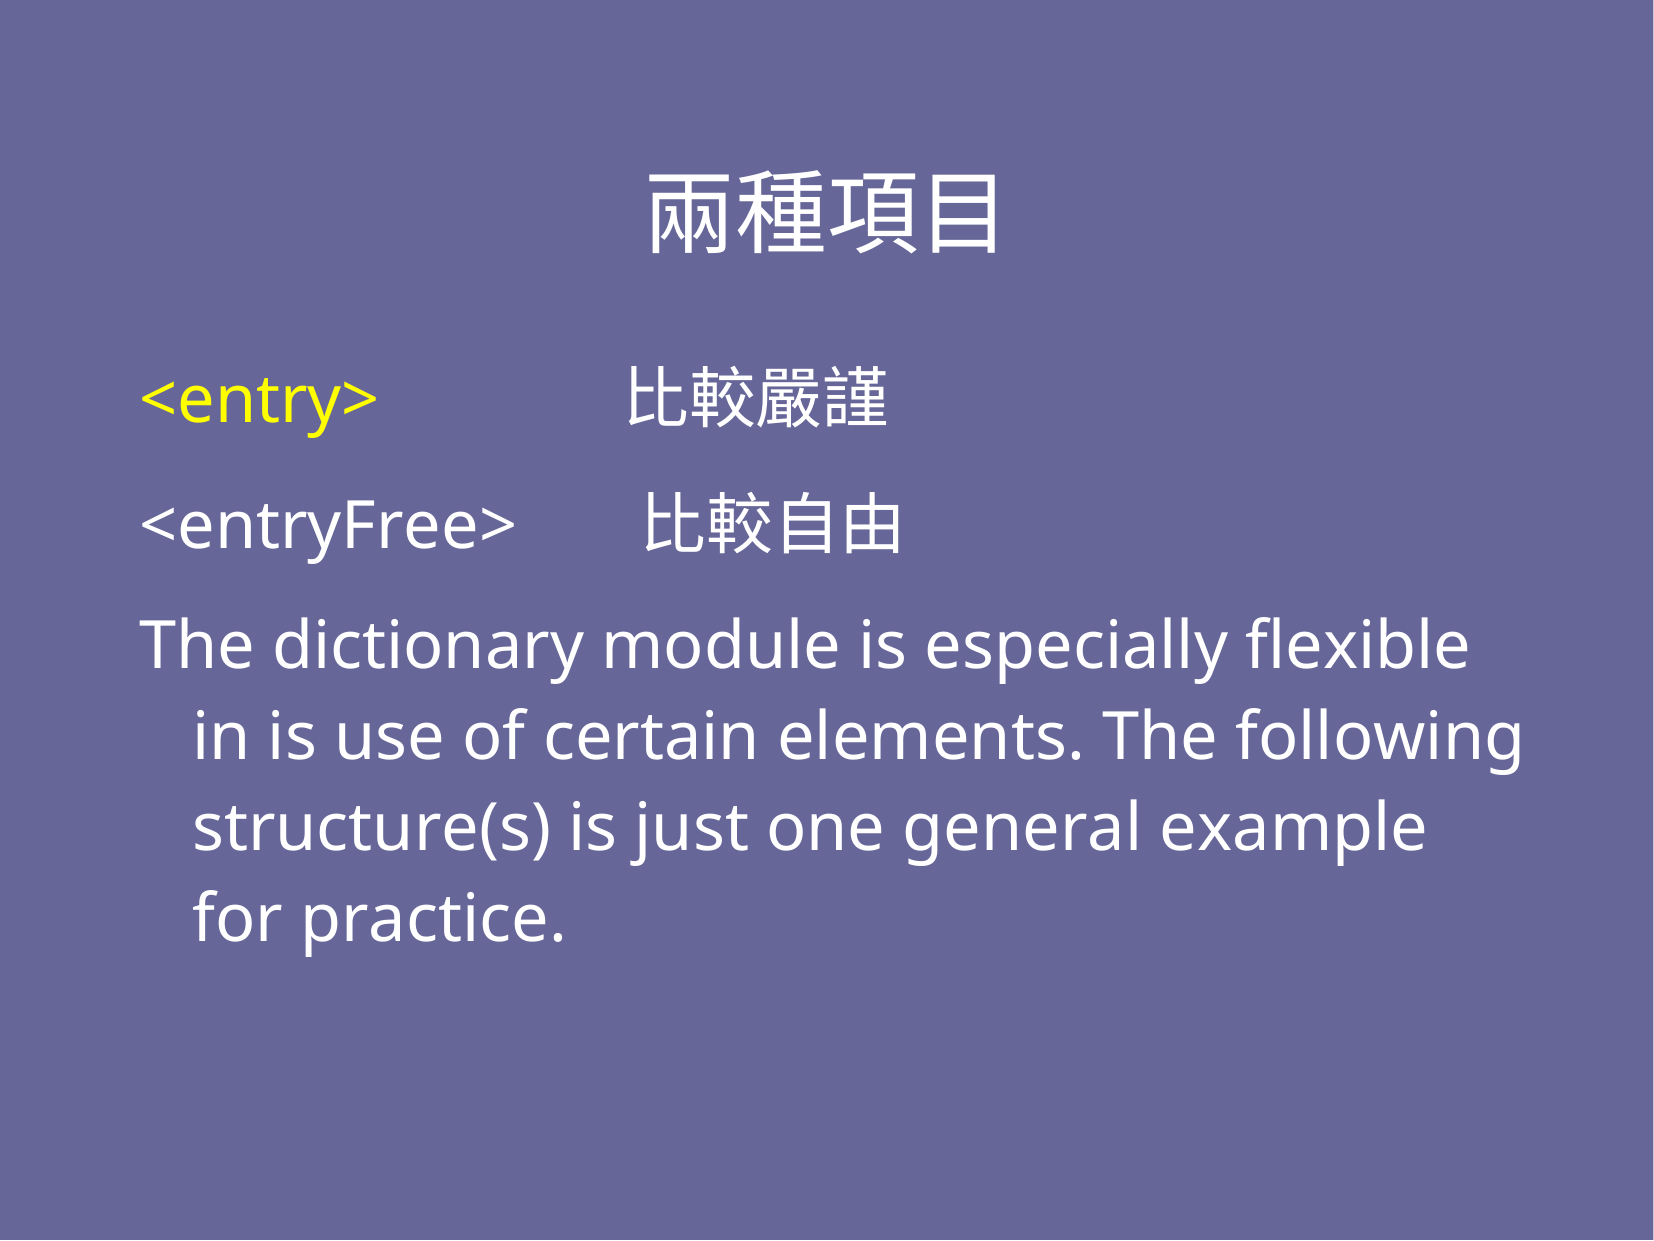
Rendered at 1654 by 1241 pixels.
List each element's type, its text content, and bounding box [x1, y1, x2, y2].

list <entry> 比較嚴謹 <entryFree> 比較自由 The dictionary module is especially flexible in is use of certain elements. The following structure(s) is just one general example for practice. [121, 344, 1534, 1112]
title 兩種項目 [121, 110, 1534, 303]
